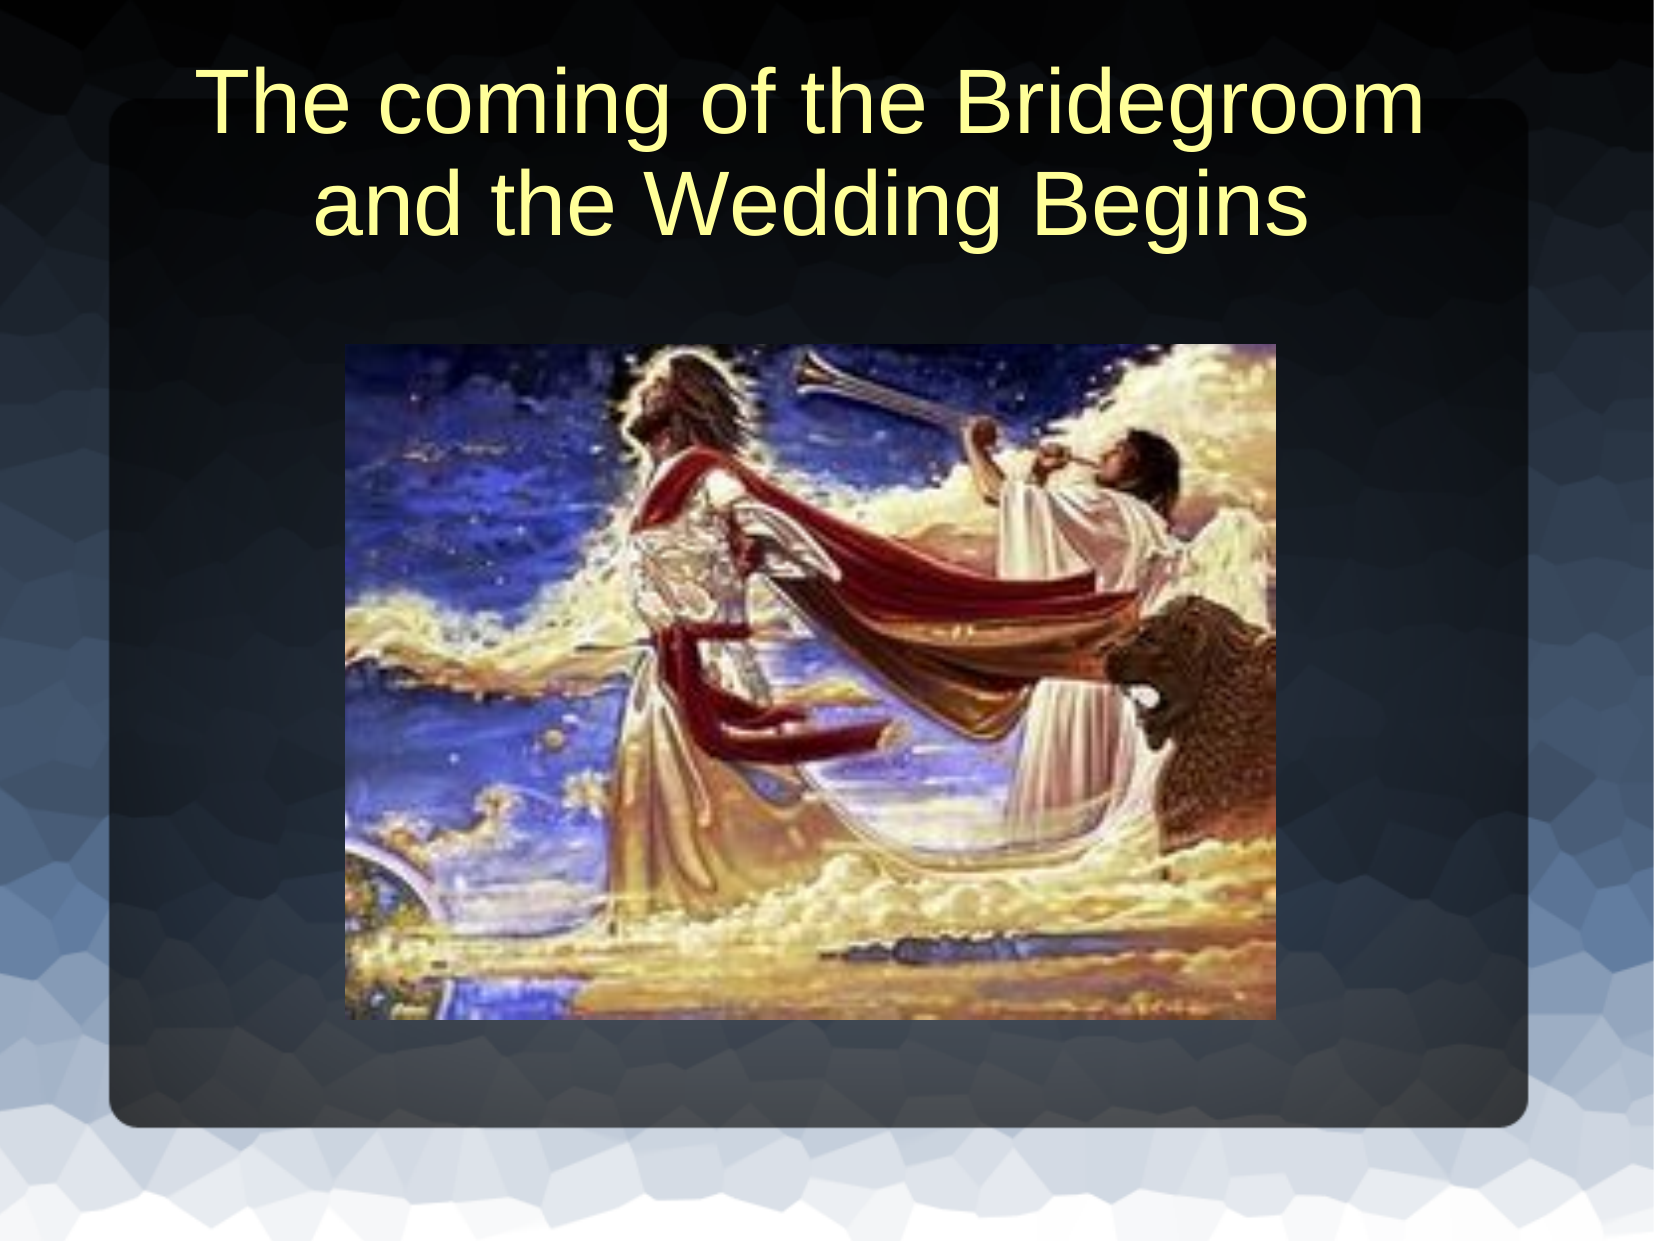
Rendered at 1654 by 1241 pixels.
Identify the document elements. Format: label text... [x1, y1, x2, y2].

title The coming of the Bridegroom and the Wedding Begins [118, 49, 1506, 257]
picture [0, 0, 1654, 1241]
